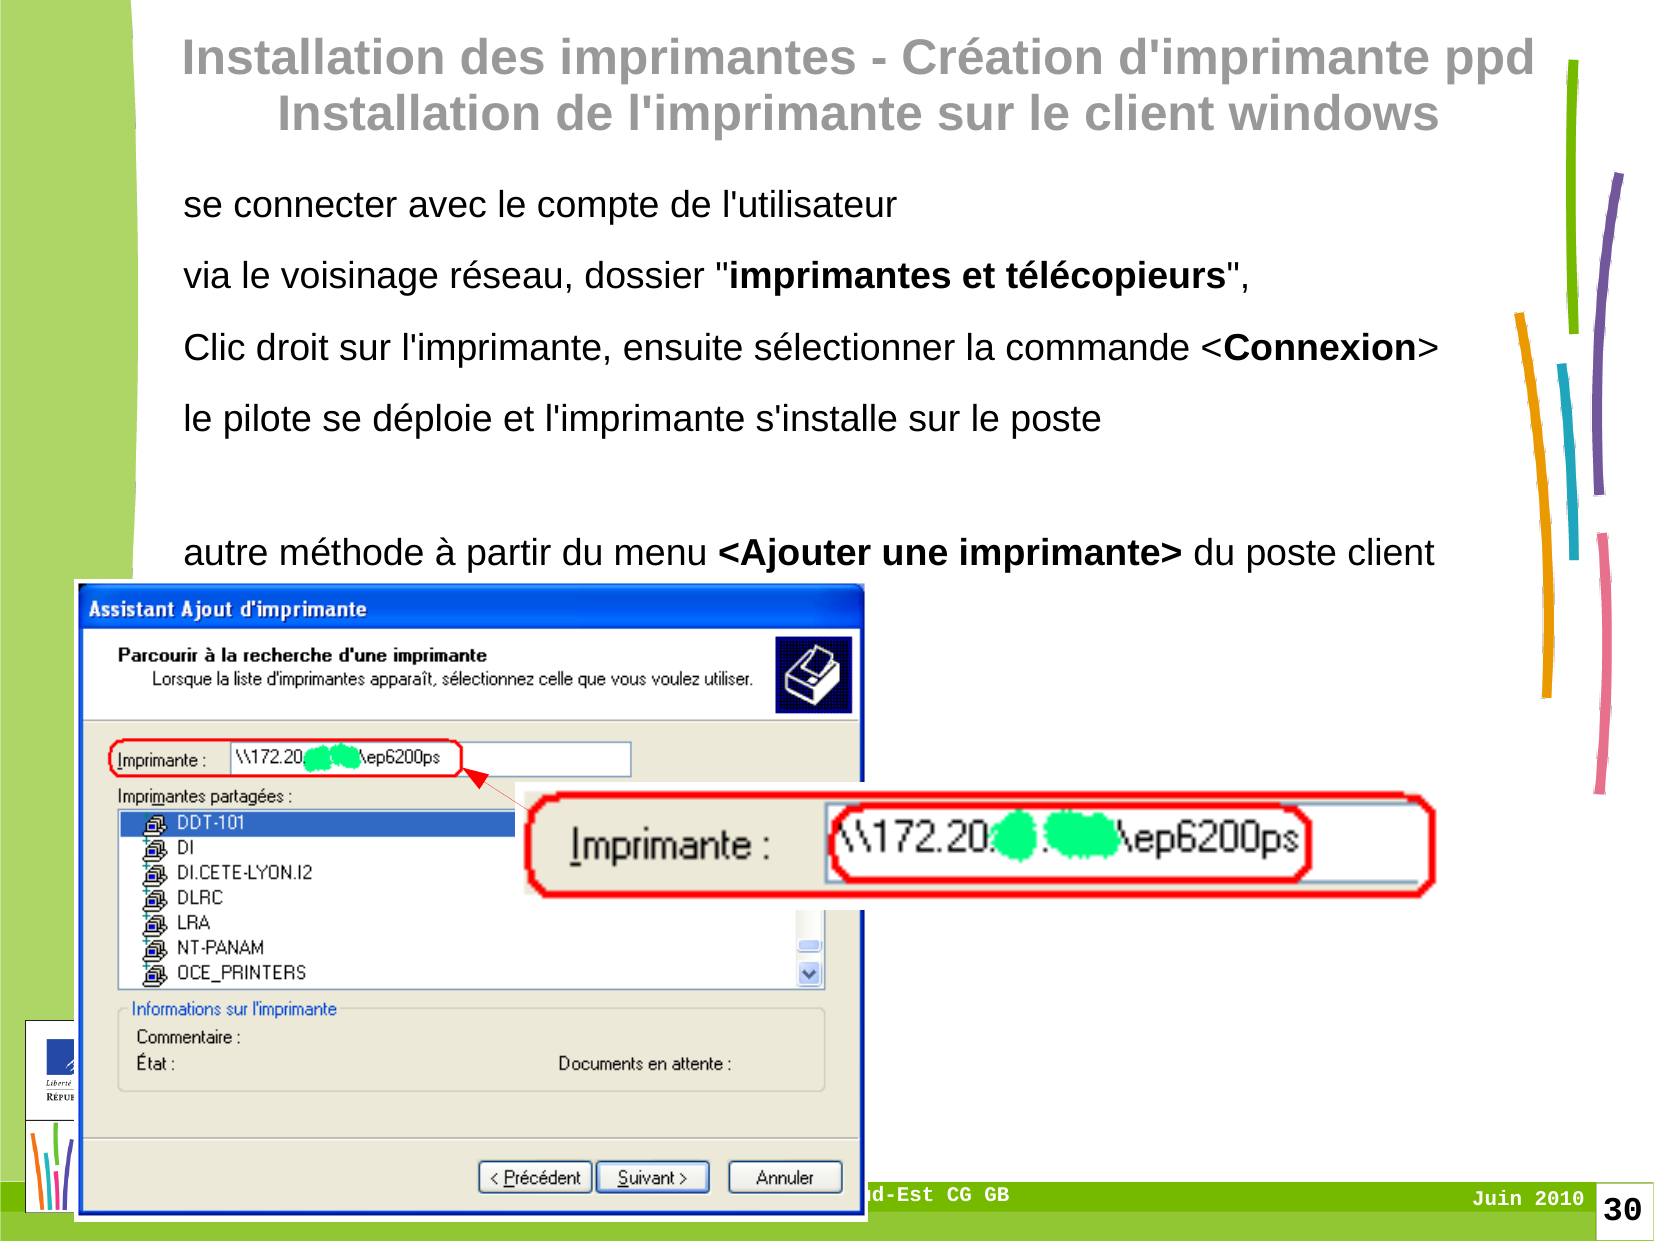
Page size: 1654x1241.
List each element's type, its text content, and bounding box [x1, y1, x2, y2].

list se connecter avec le compte de l'utilisateur via le voisinage réseau, dossier "imprimantes et télécopieurs", Clic droit sur l'imprimante, ensuite sélectionner la commande <Connexion> le pilote se déploie et l'imprimante s'installe sur le poste autre méthode à partir du menu <Ajouter une imprimante> du poste client [165, 183, 1495, 207]
picture [0, 0, 1654, 1241]
